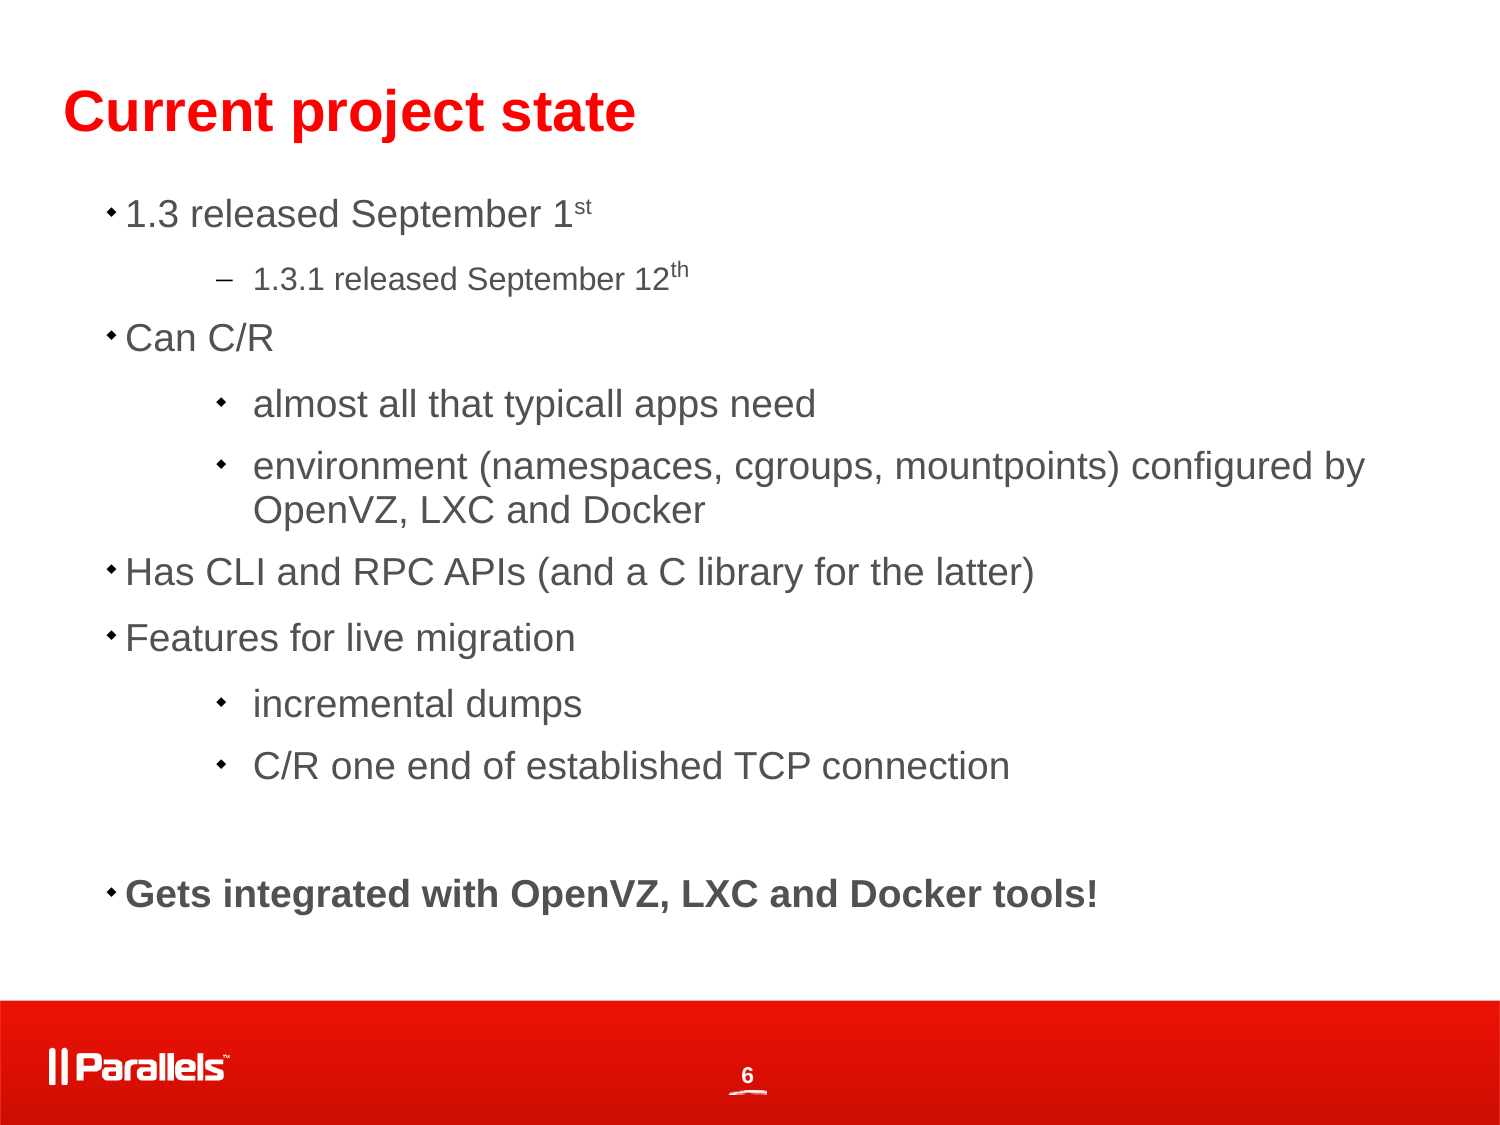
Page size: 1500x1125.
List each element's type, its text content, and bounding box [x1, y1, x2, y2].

picture [49, 1046, 230, 1085]
picture [727, 1090, 767, 1095]
title Current project state [48, 10, 1454, 214]
list 1.3 released September 1st 1.3.1 released September 12th Can C/R almost all that typicall apps need environment (namespaces, cgroups, mountpoints) configured by OpenVZ, LXC and Docker Has CLI and RPC APIs (and a C library for the latter) Features for live migration incremental dumps C/R one end of established TCP connection Gets integrated with OpenVZ, LXC and Docker tools! [47, 185, 1452, 929]
